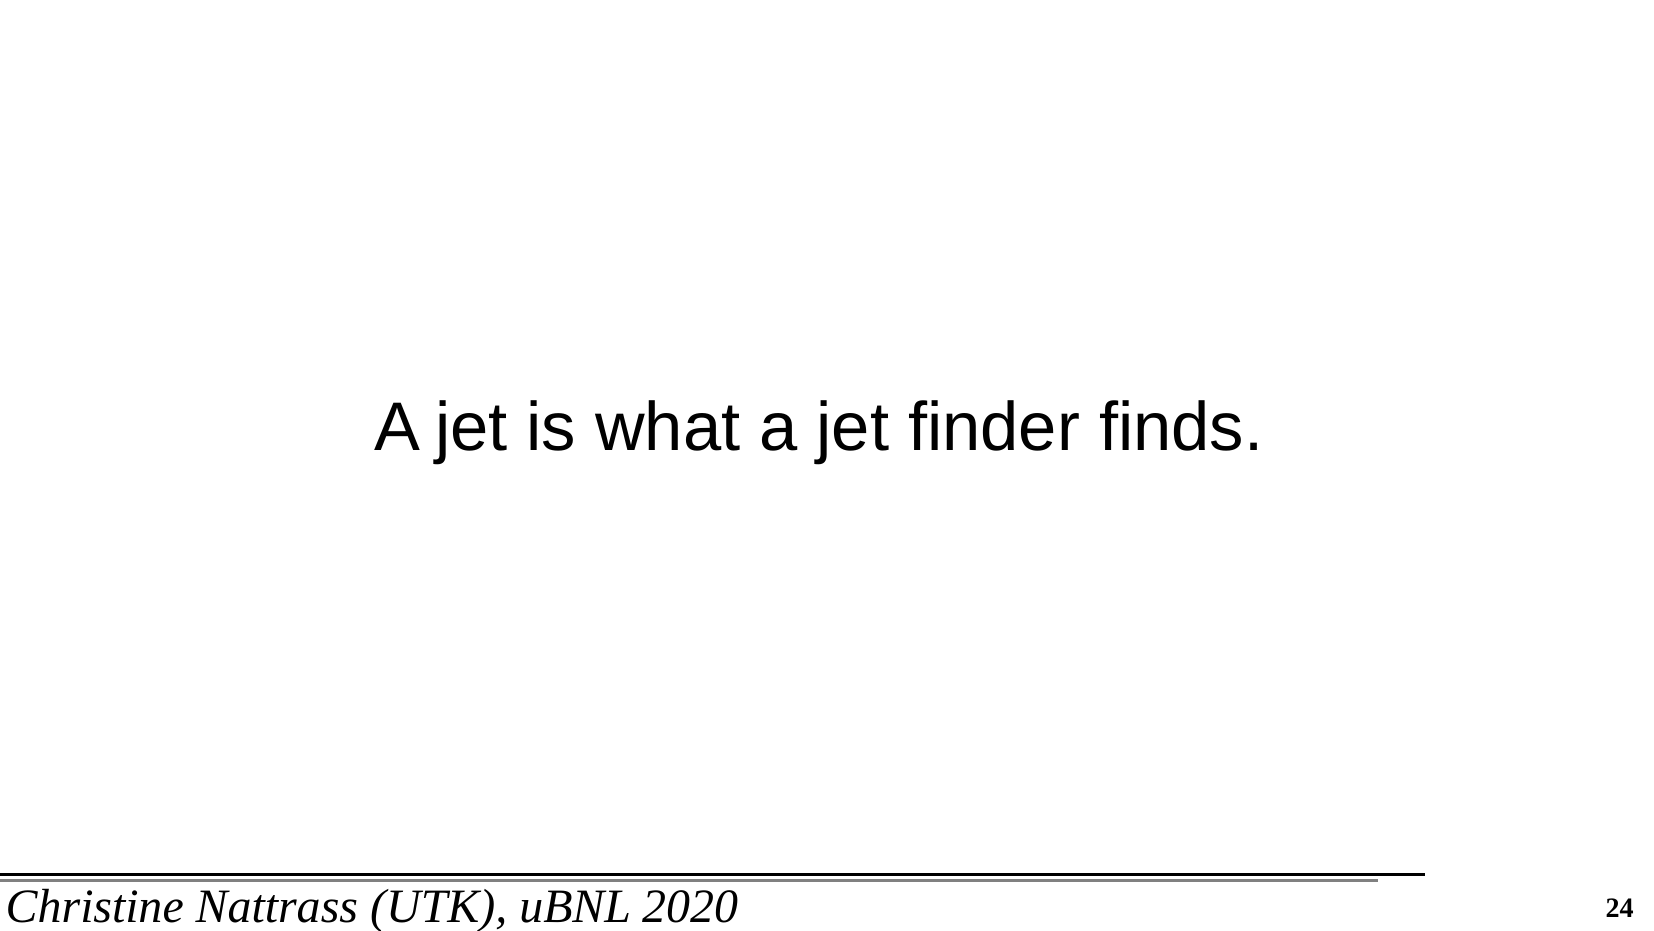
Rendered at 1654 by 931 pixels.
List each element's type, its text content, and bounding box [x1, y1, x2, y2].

title A jet is what a jet finder finds. [75, 322, 1564, 530]
